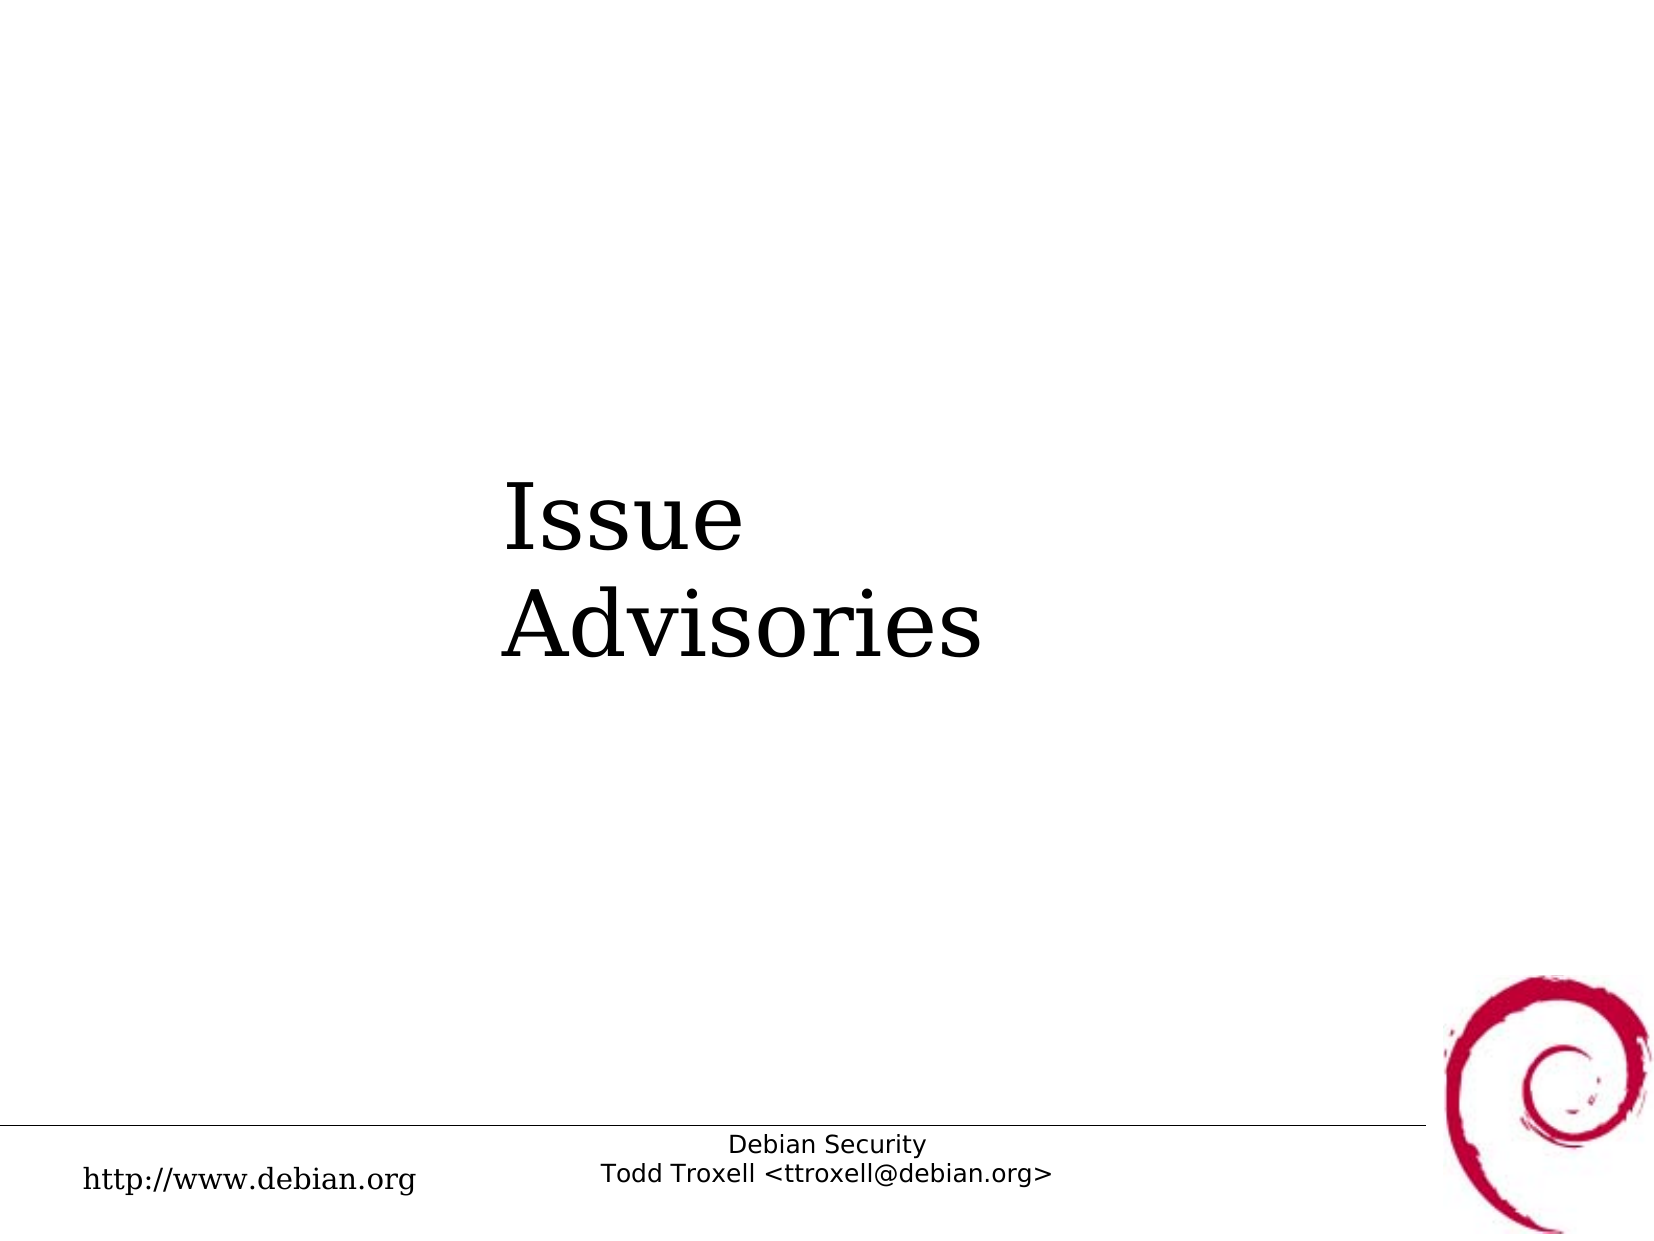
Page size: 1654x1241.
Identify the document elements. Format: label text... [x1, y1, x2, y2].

picture [1443, 975, 1654, 1234]
text_box Issue Advisories [487, 457, 1163, 686]
